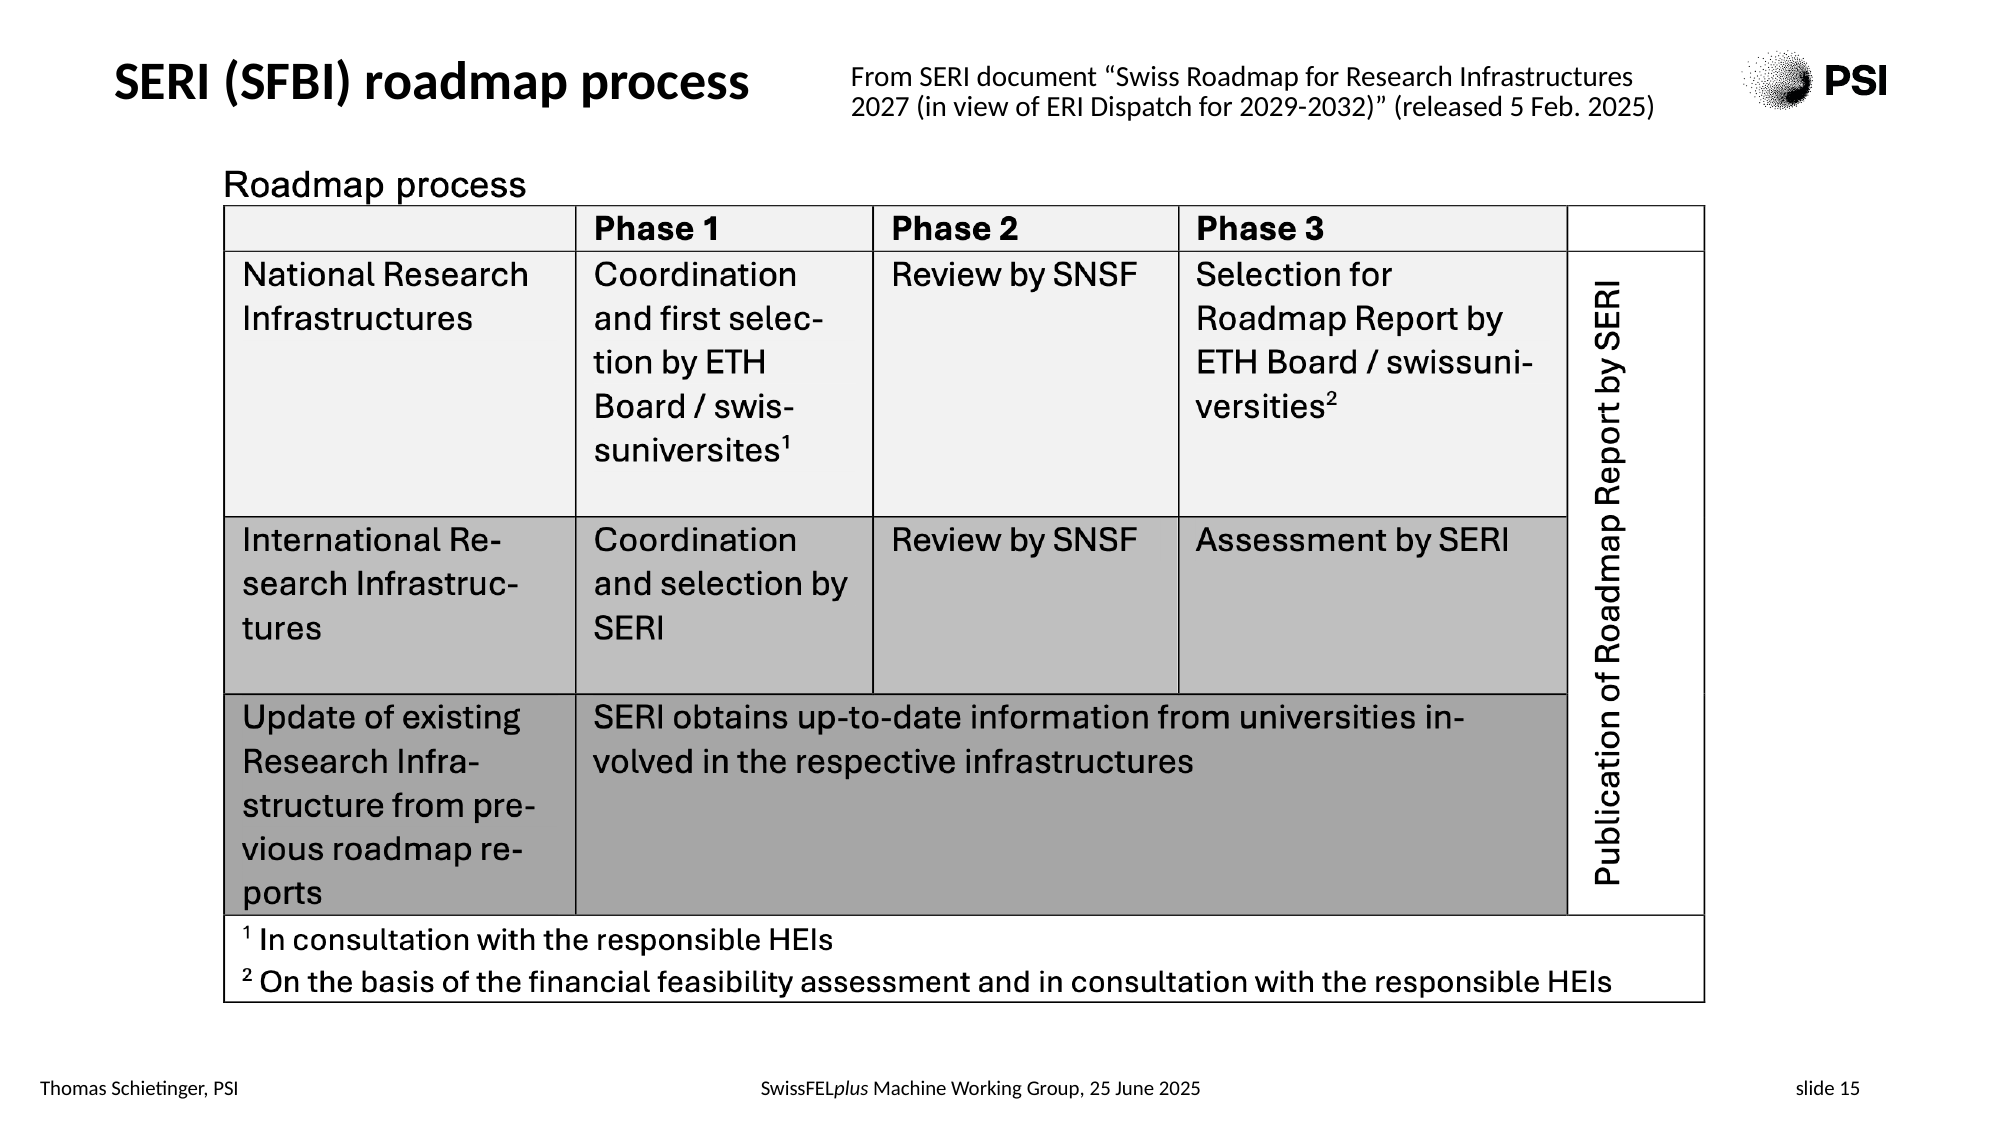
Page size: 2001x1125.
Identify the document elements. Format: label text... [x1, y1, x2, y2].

title SERI (SFBI) roadmap process [114, 45, 1585, 118]
text_box From SERI document “Swiss Roadmap for Research Infrastructures 2027 (in view of ERI Dispatch for 2029-2032)” (released 5 Feb. 2025) [836, 57, 1695, 131]
picture [203, 156, 1726, 1021]
